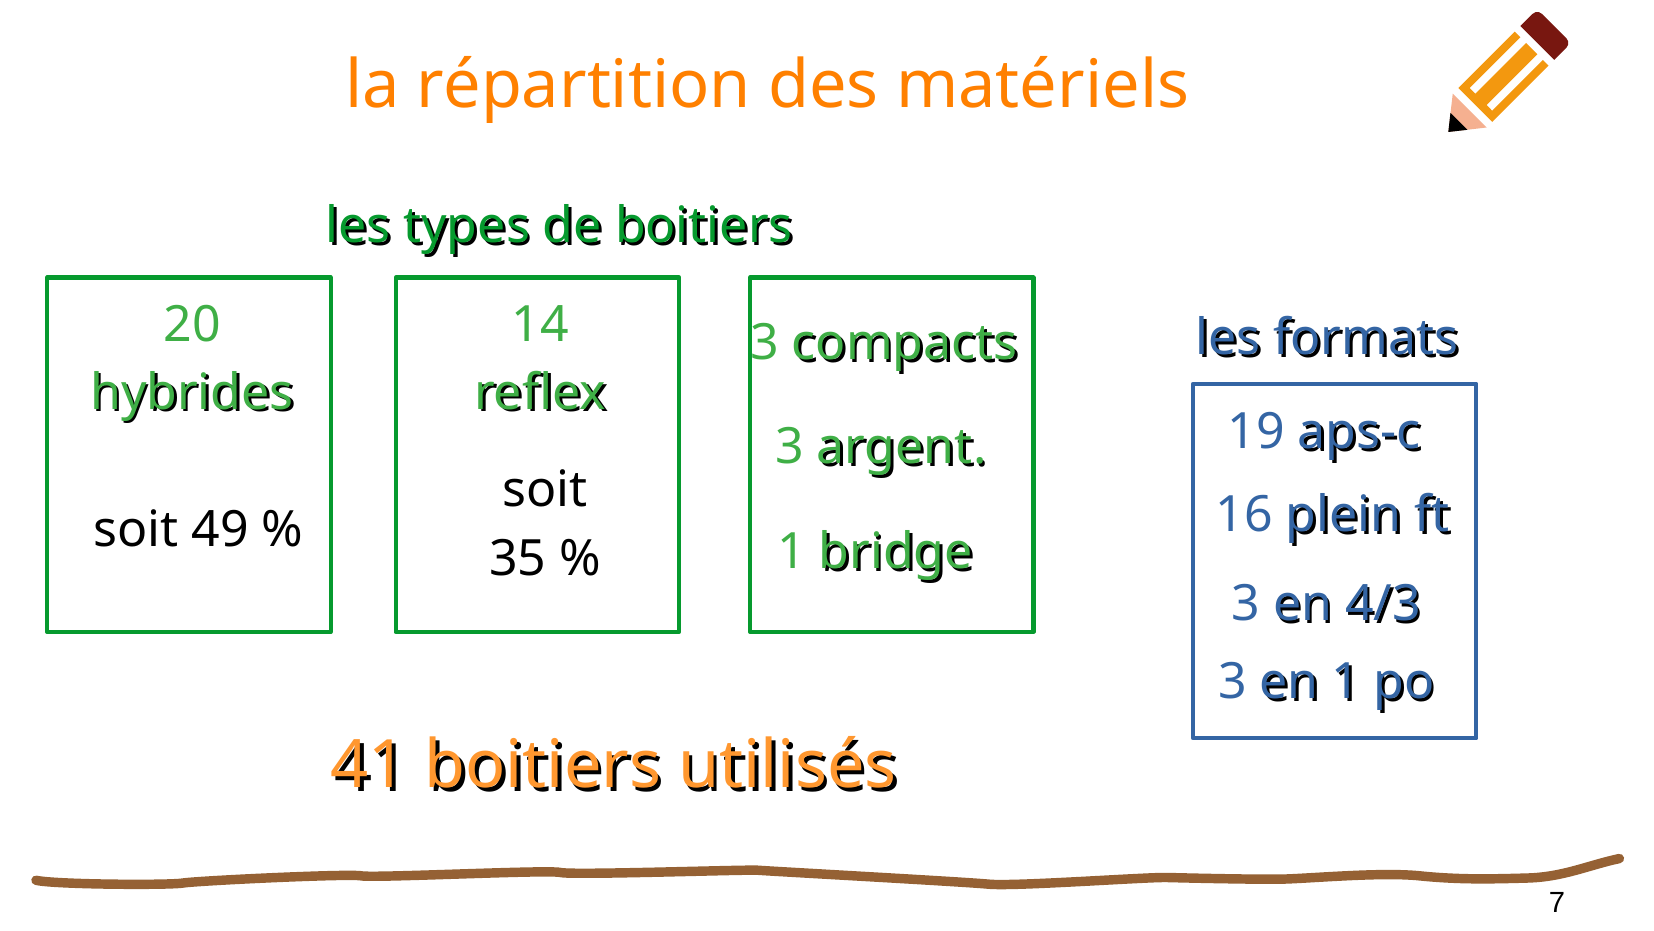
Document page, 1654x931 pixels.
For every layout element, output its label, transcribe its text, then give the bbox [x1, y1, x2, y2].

title la répartition des matériels [88, 29, 1447, 133]
text_box 14 reflex [407, 302, 674, 434]
text_box les types de boitiers [0, 144, 1093, 302]
text_box 3 argent. [720, 372, 1016, 517]
text_box soit 49 % [59, 448, 325, 606]
text_box 19 aps-c [1169, 414, 1453, 451]
text_box 20 hybrides [59, 302, 325, 434]
text_box soit 35 % [442, 445, 648, 591]
text_box 3 compacts [708, 302, 1034, 419]
text_box 41 boitiers utilisés [265, 708, 963, 827]
text_box 16 plein ft [1163, 451, 1477, 540]
text_box 1 bridge [714, 484, 1010, 615]
text_box 3 en 4/3 [1163, 540, 1477, 625]
text_box 3 en 1 po [1163, 625, 1477, 733]
text_box les formats [1151, 257, 1477, 414]
